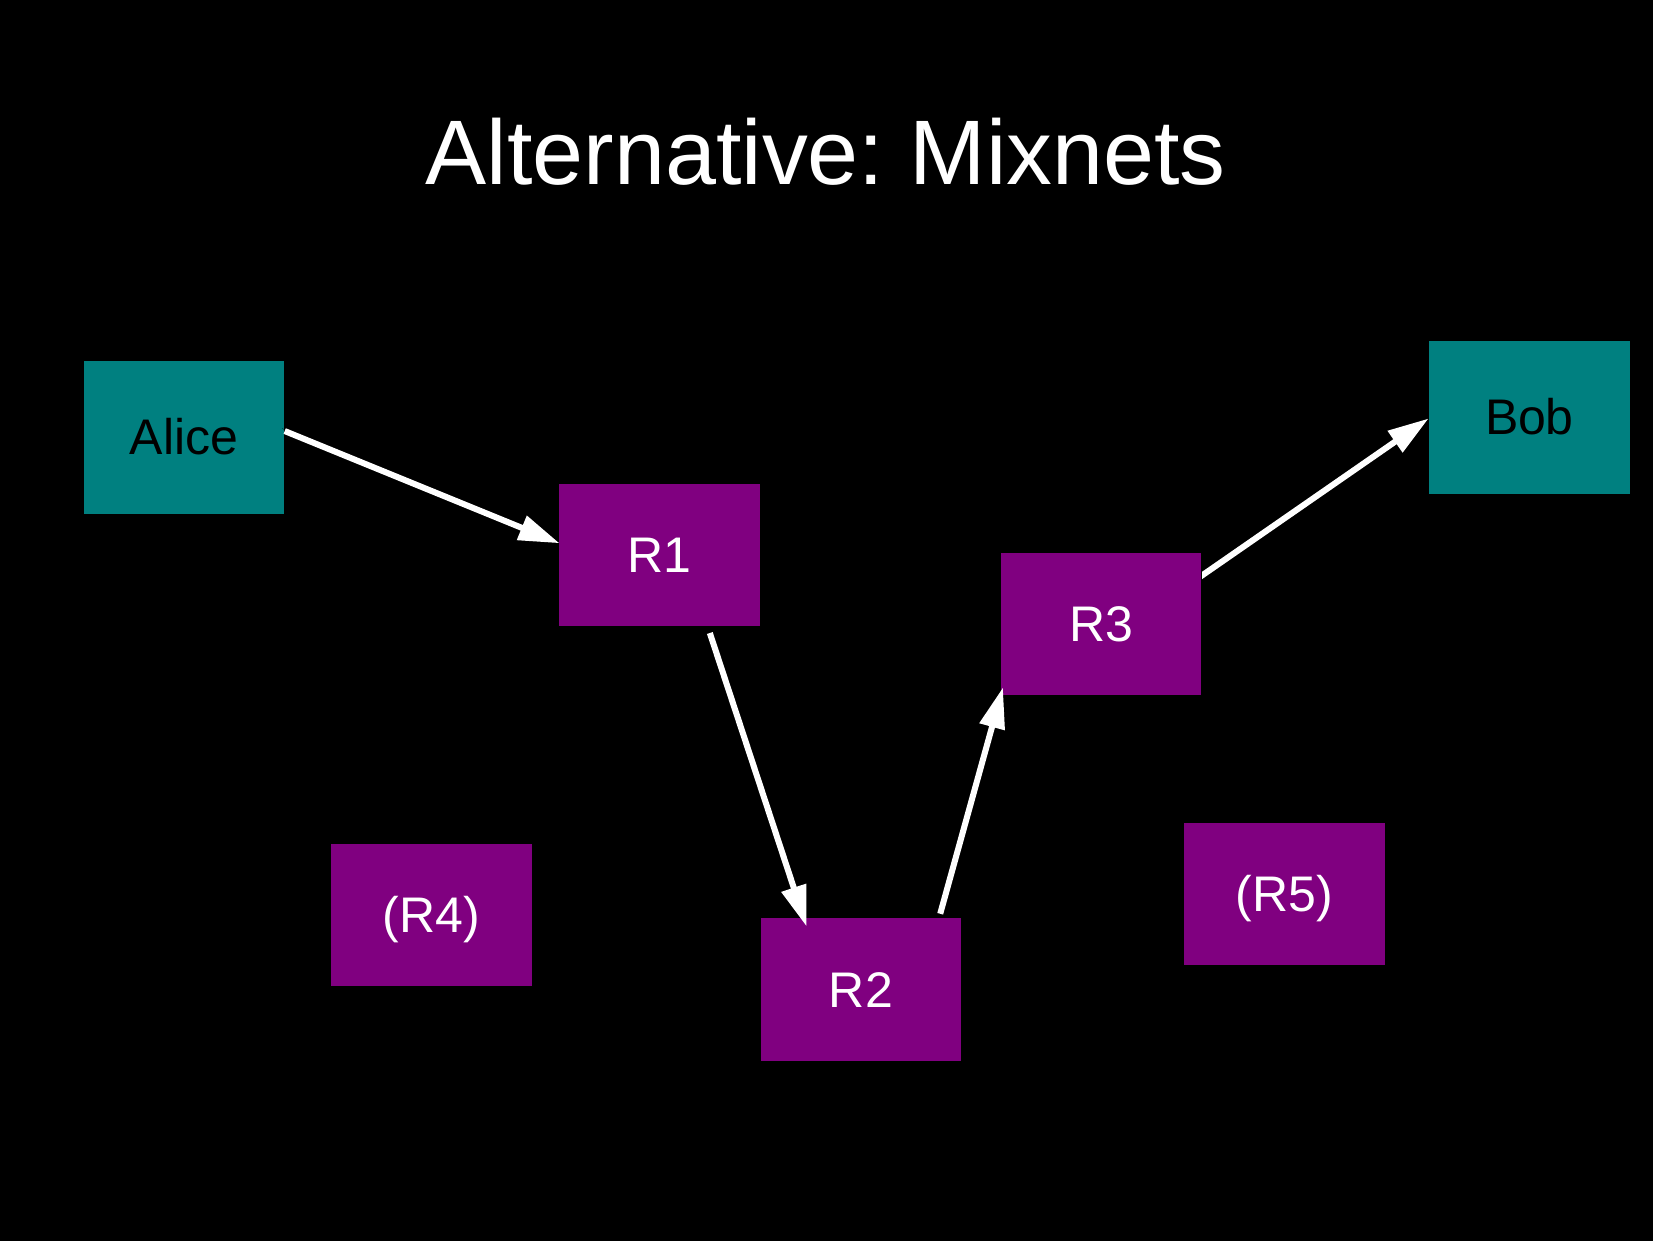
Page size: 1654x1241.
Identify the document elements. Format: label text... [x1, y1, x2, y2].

text_box (R4) [330, 843, 533, 987]
title Alternative: Mixnets [82, 49, 1571, 257]
text_box Alice [83, 360, 285, 515]
text_box R1 [558, 483, 761, 627]
text_box (R5) [1183, 822, 1386, 966]
text_box R2 [760, 917, 962, 1062]
text_box Bob [1428, 340, 1631, 495]
text_box R3 [1000, 552, 1202, 696]
